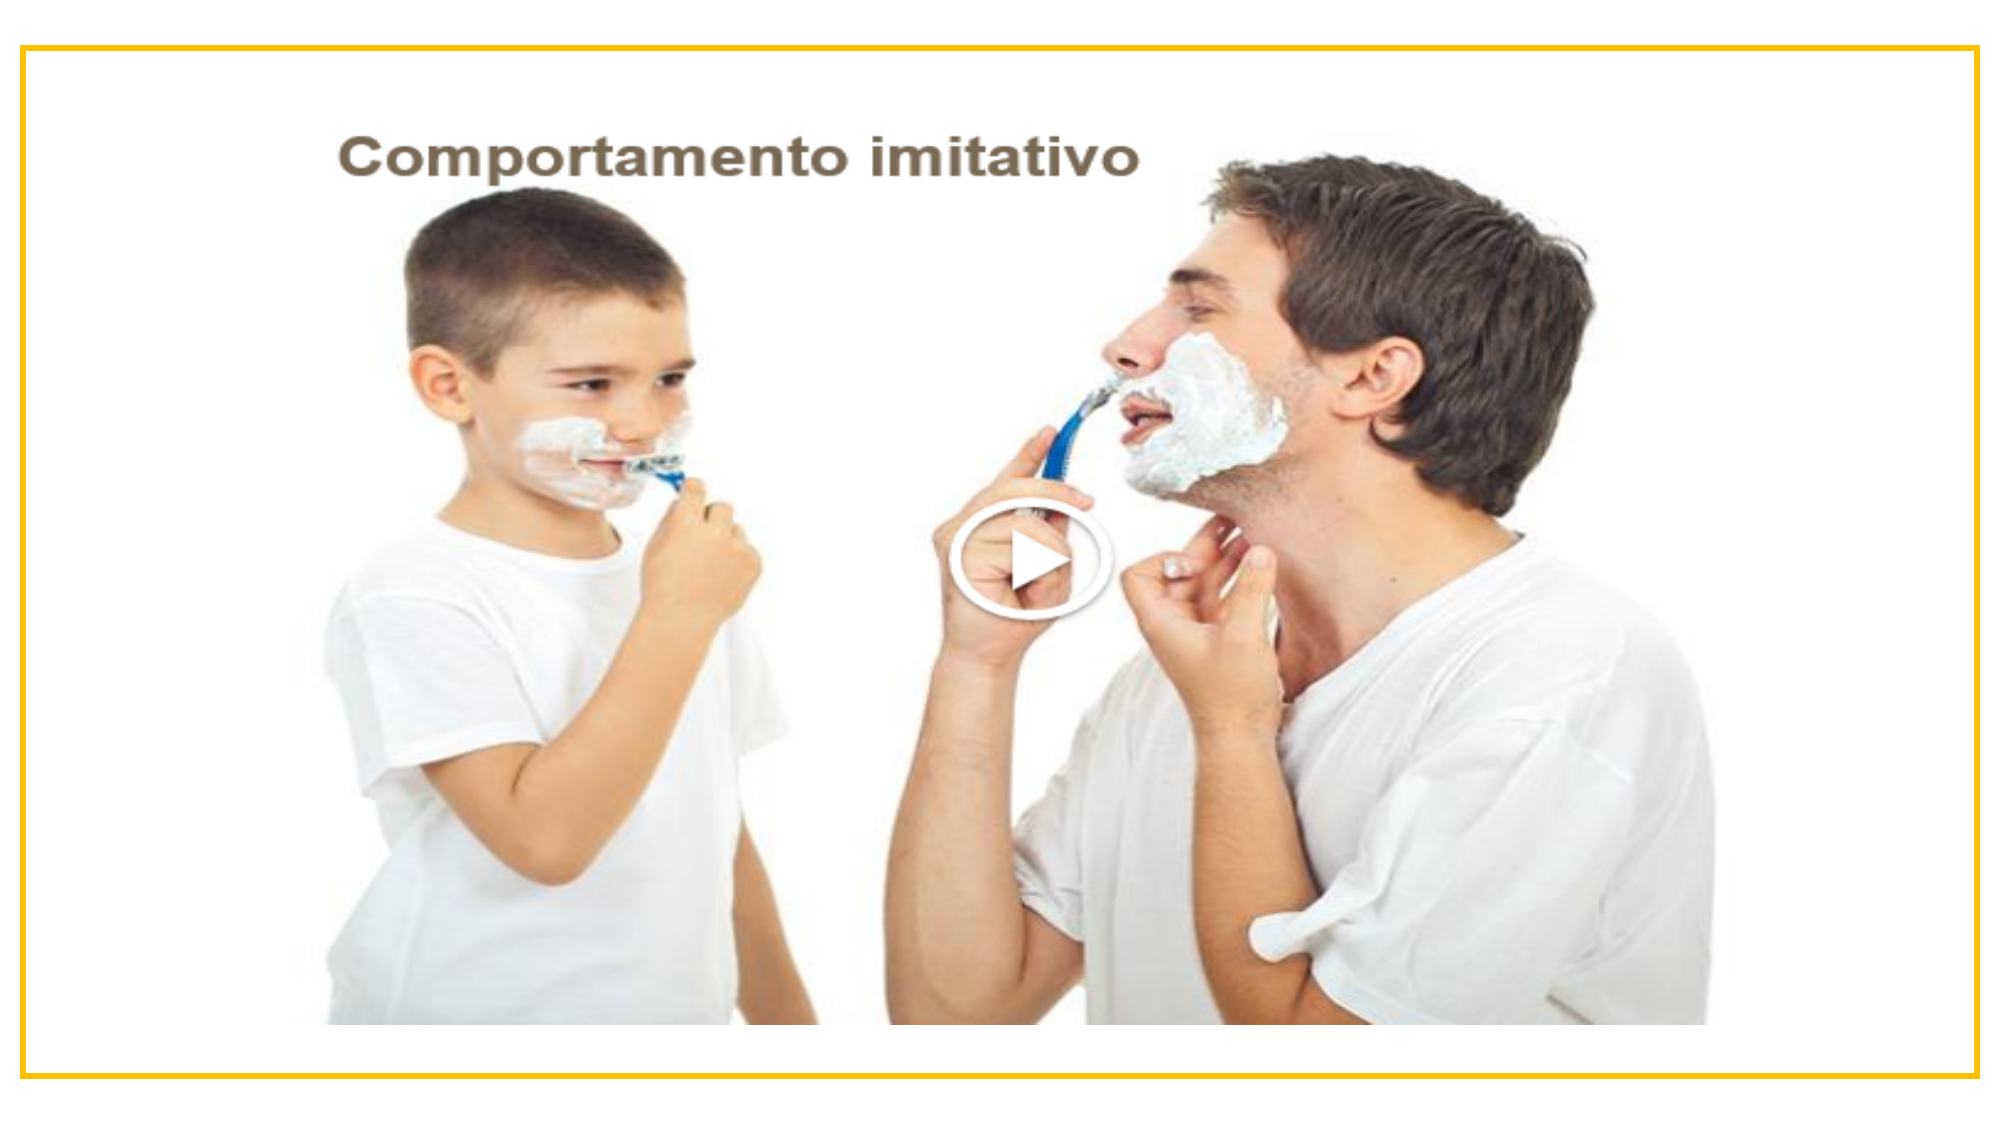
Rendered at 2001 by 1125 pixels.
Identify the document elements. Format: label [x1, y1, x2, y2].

text_box [22, 47, 1978, 1077]
picture [113, 112, 1862, 1025]
